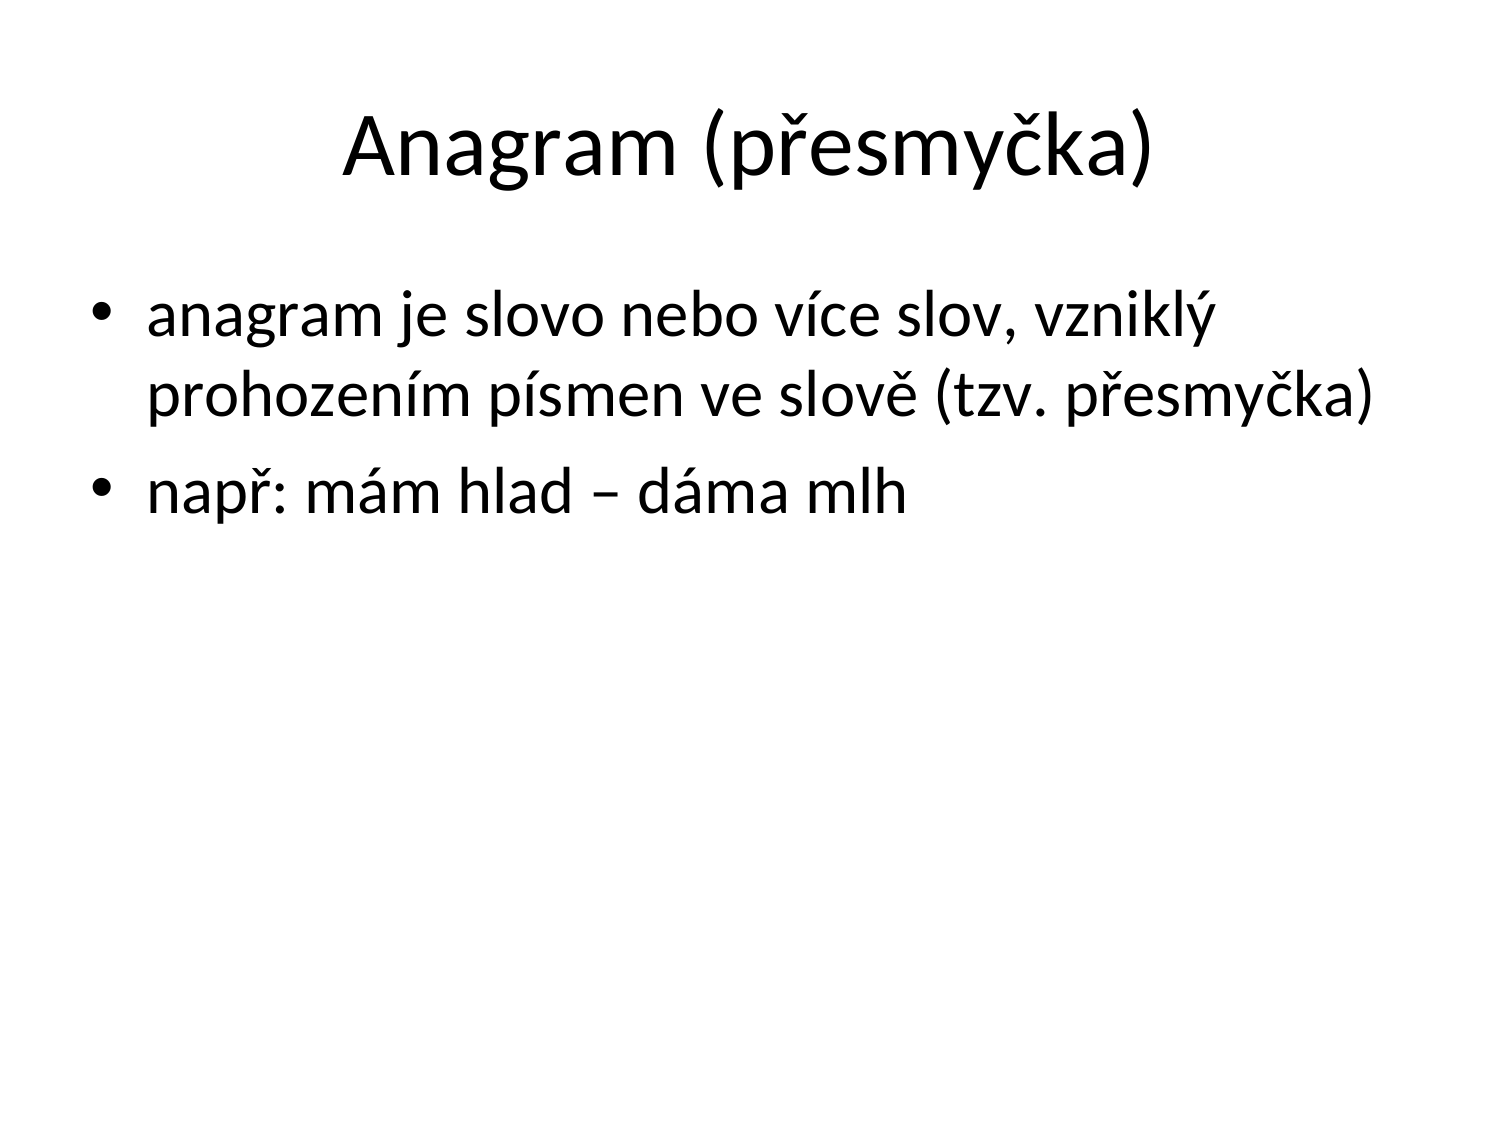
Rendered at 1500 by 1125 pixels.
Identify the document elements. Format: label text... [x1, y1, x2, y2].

title Anagram (přesmyčka) [75, 45, 1426, 233]
list anagram je slovo nebo více slov, vzniklý prohozením písmen ve slově (tzv. přesmyčka) např: mám hlad – dáma mlh [75, 262, 1426, 1006]
